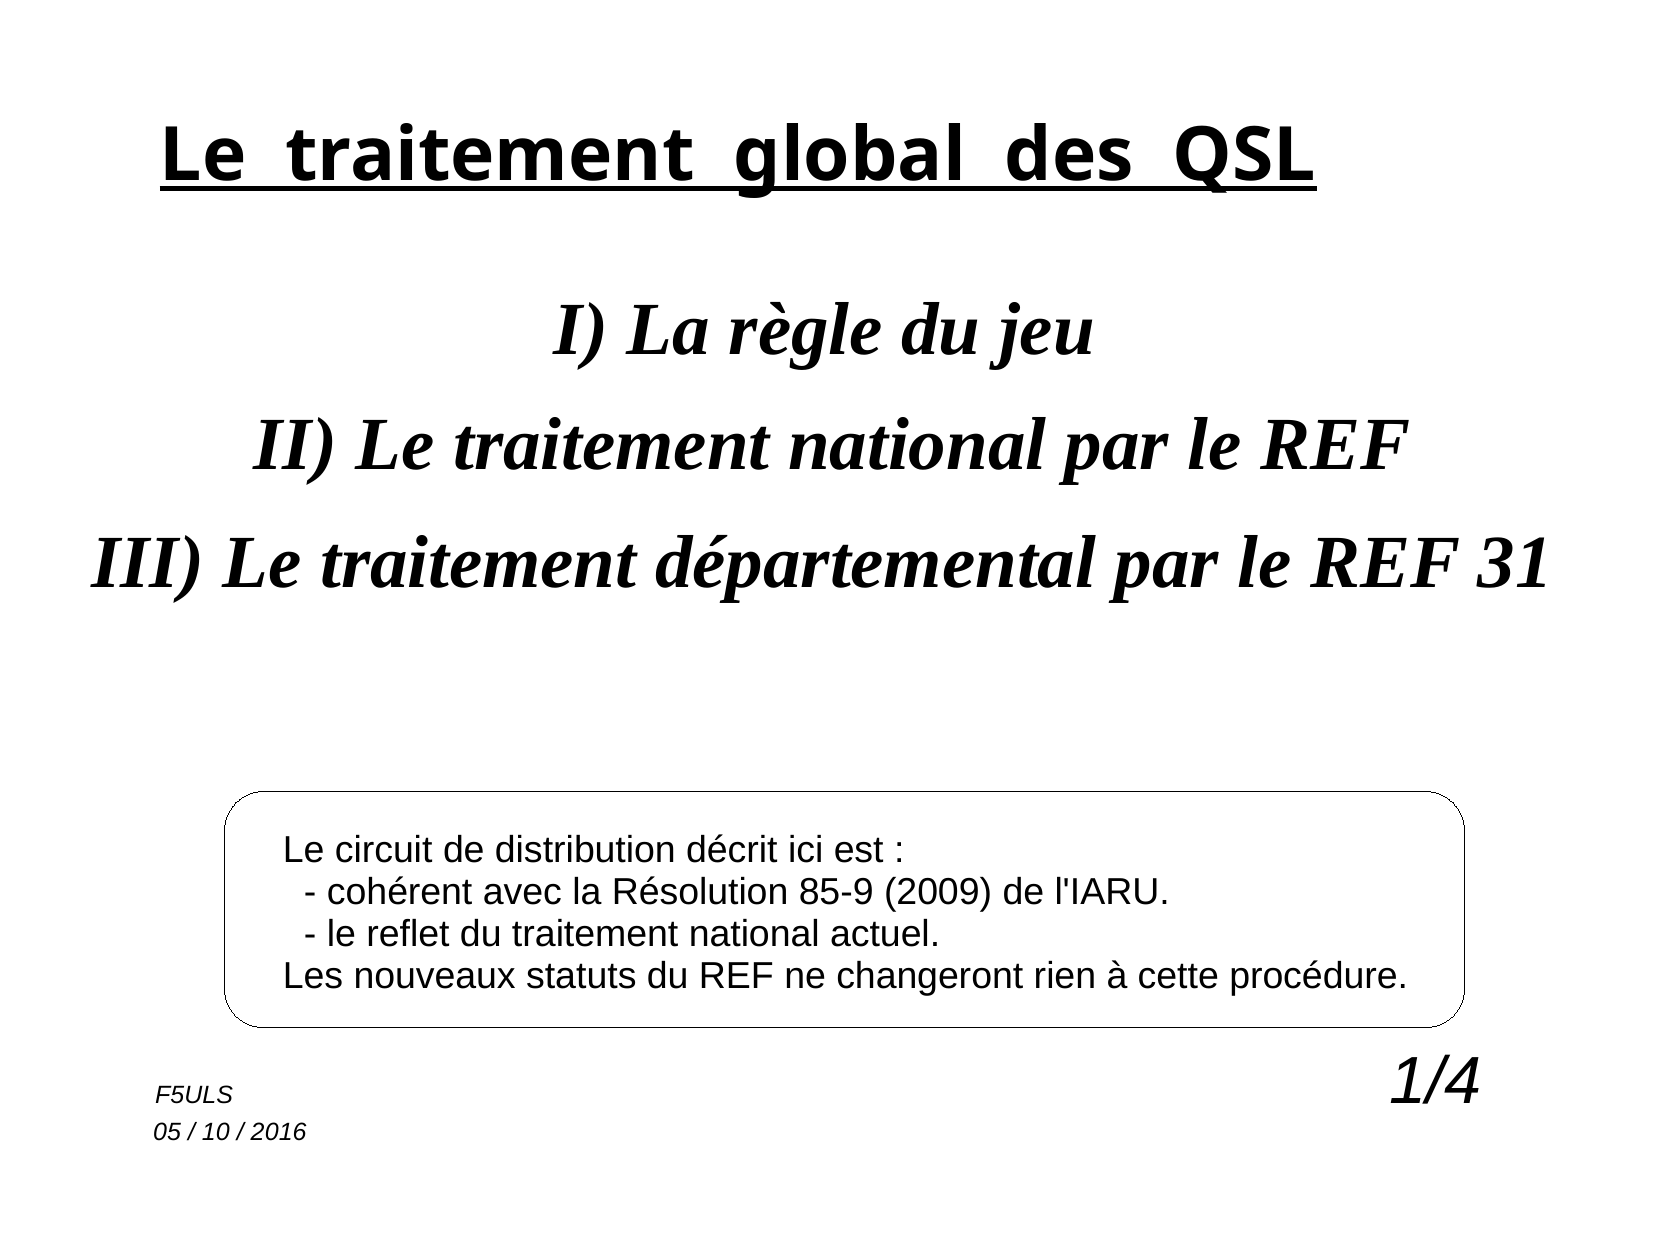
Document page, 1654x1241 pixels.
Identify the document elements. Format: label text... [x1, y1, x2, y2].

subtitle Le traitement global des QSL I) La règle du jeu F5ULS 1/4 05 / 10 / 2016 [118, 107, 1595, 1241]
text_box II) Le traitement national par le REF [89, 395, 1565, 502]
text_box Le circuit de distribution décrit ici est : - cohérent avec la Résolution 85-9 (2009) de l'IARU. - le reflet du traitement national actuel. Les nouveaux statuts du REF ne changeront rien à cette procédure. [268, 820, 1424, 1004]
text_box III) Le traitement départemental par le REF 31 [76, 513, 1569, 612]
